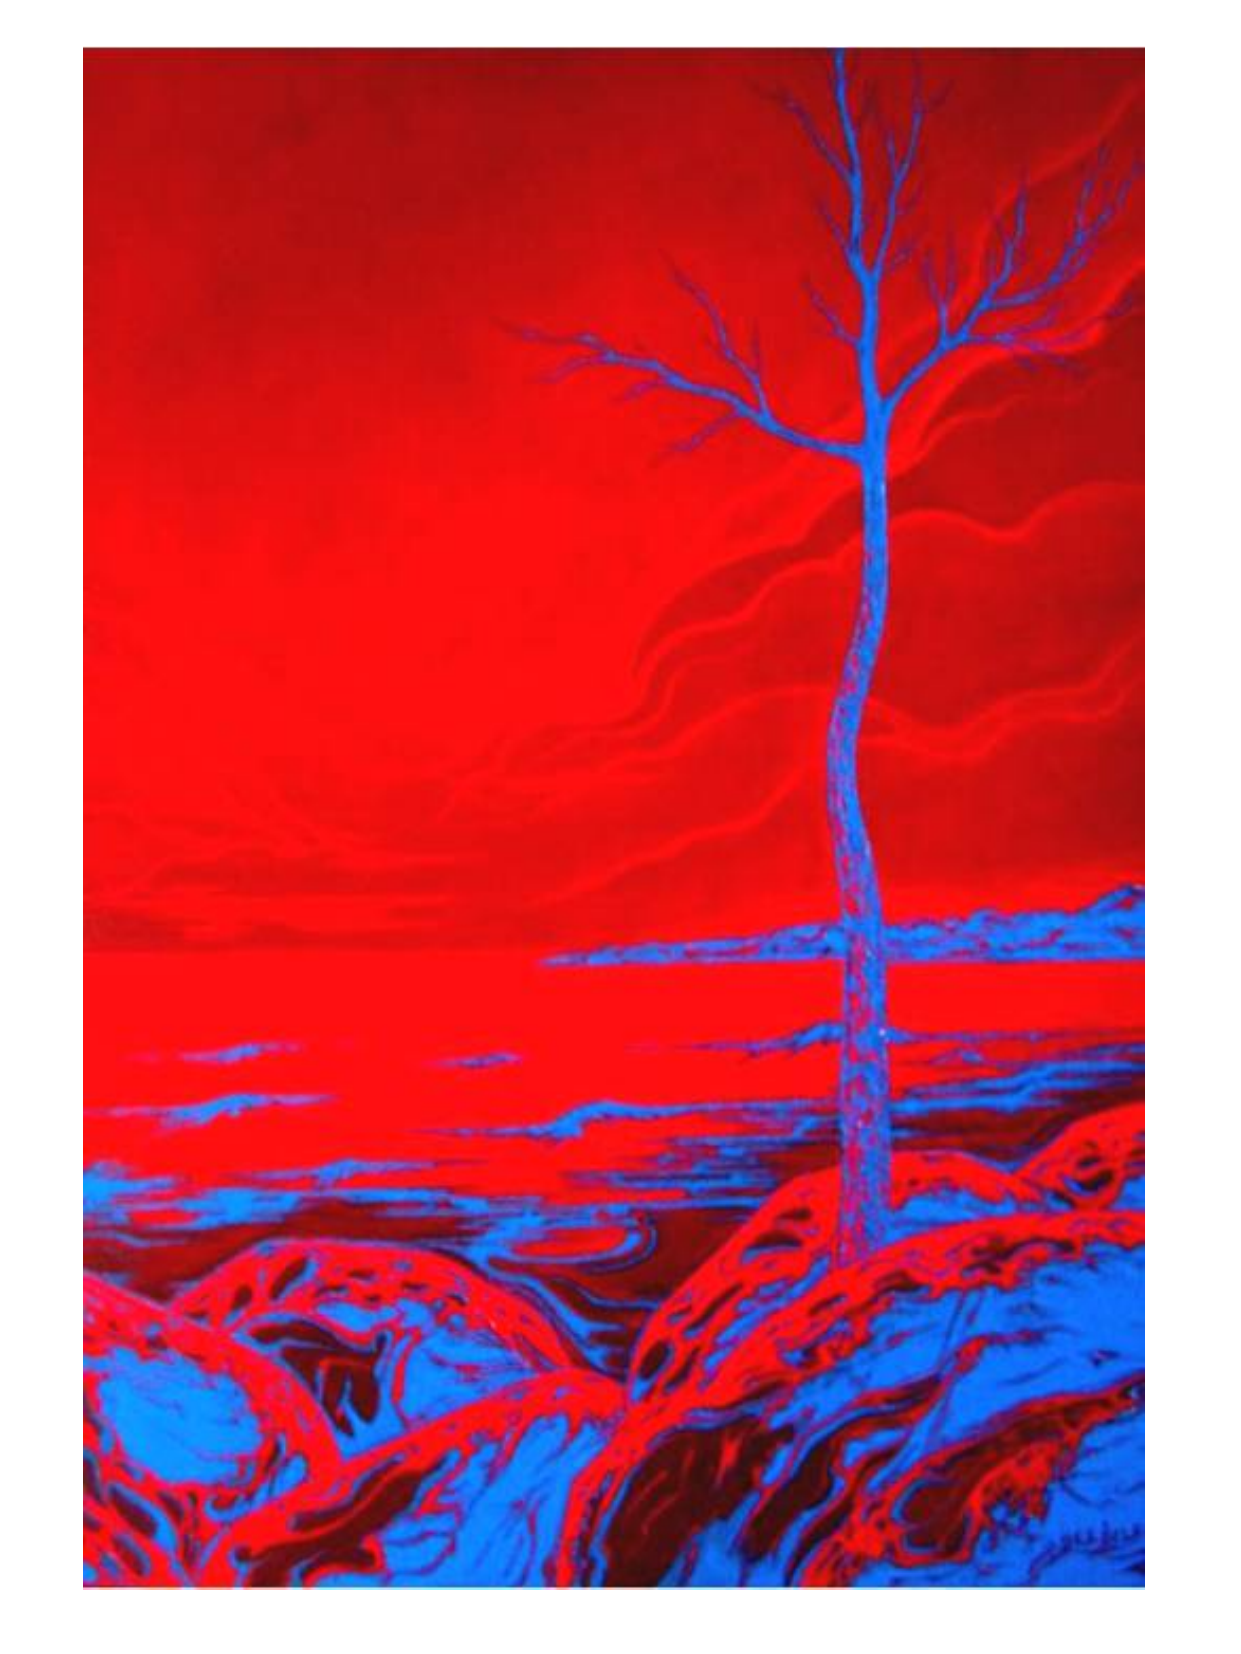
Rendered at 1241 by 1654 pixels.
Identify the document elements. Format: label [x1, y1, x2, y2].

picture [83, 46, 1145, 1590]
